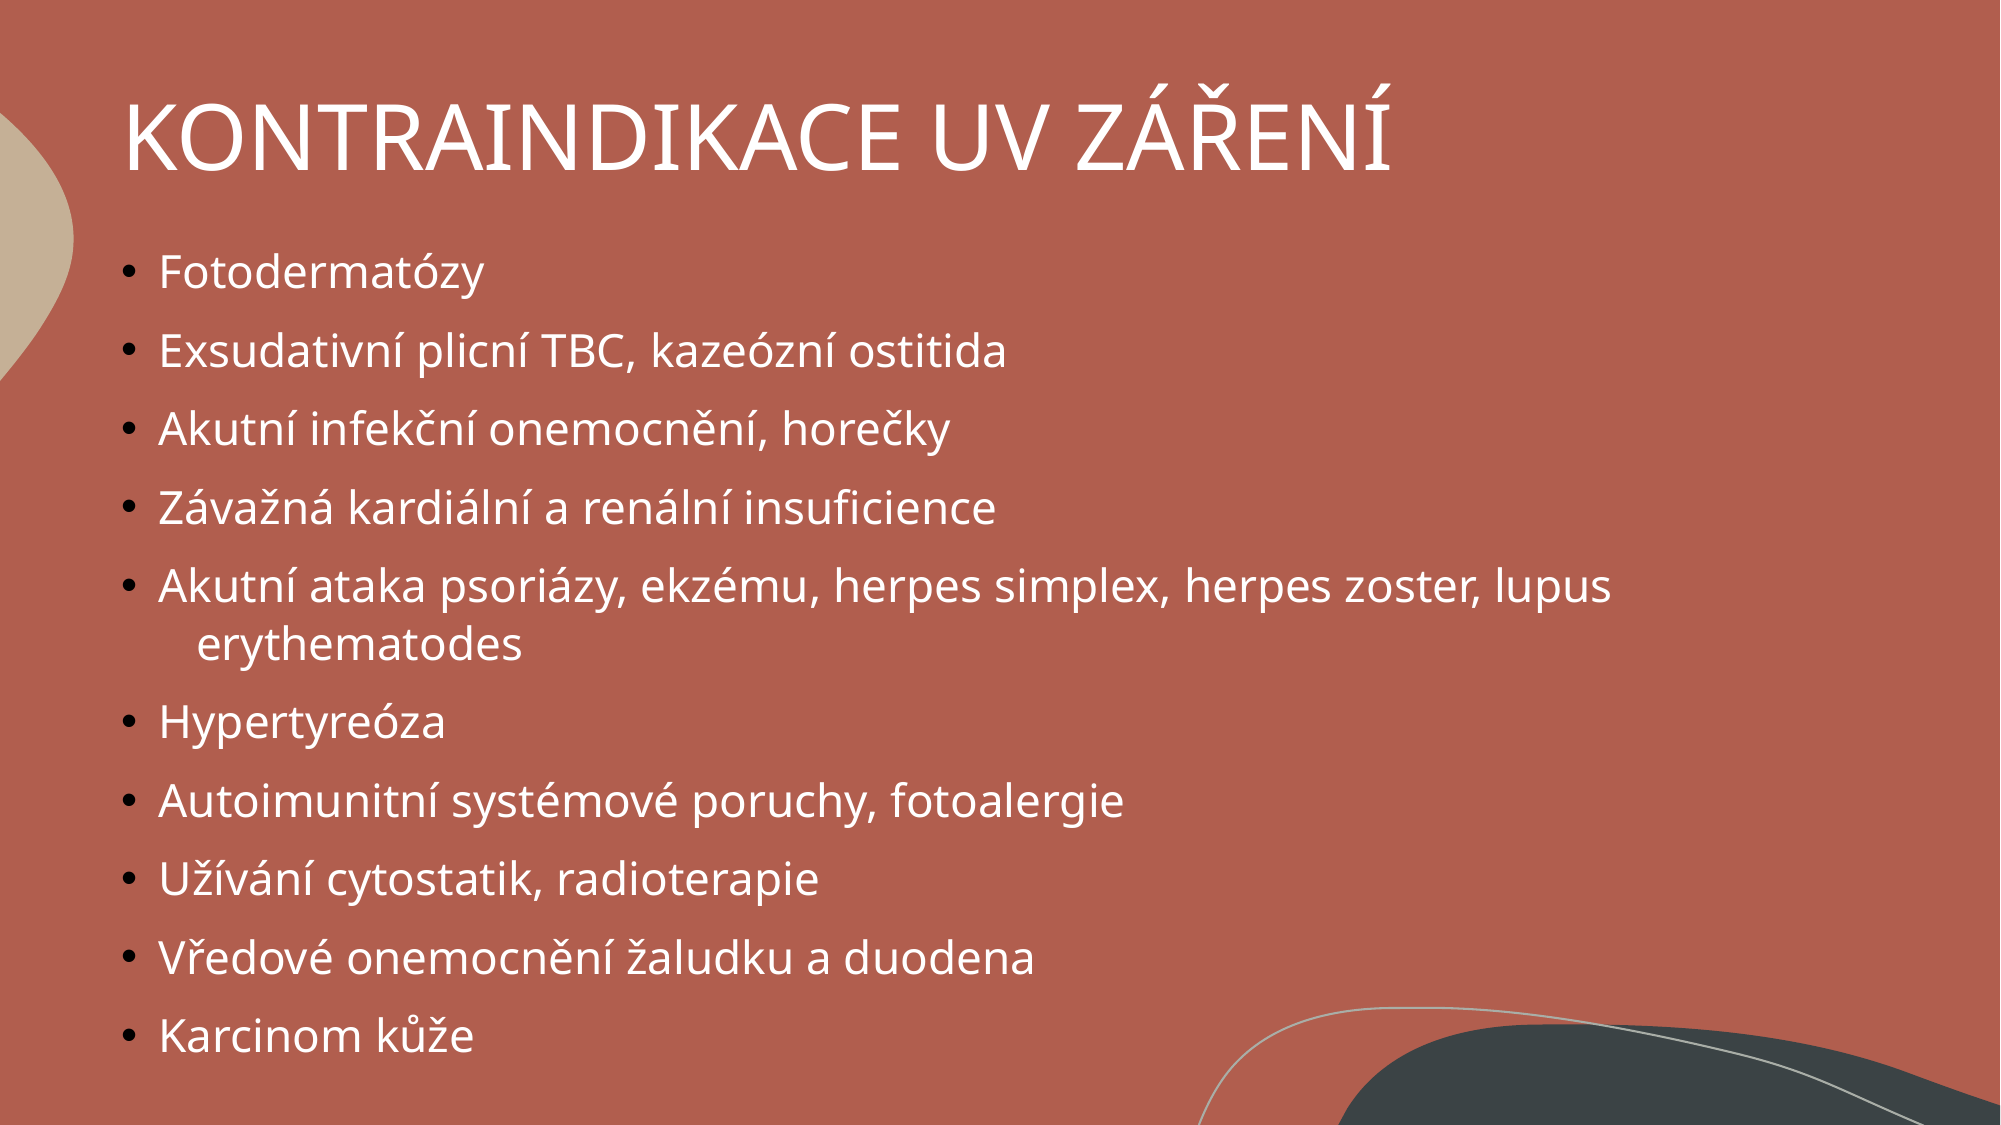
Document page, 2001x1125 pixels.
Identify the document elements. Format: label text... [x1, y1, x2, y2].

title KONTRAINDIKACE UV ZÁŘENÍ [106, 15, 1857, 232]
list Fotodermatózy Exsudativní plicní TBC, kazeózní ostitida Akutní infekční onemocnění, horečky Závažná kardiální a renální insuficience Akutní ataka psoriázy, ekzému, herpes simplex, herpes zoster, lupus erythematodes Hypertyreóza Autoimunitní systémové poruchy, fotoalergie Užívání cytostatik, radioterapie Vředové onemocnění žaludku a duodena Karcinom kůže [106, 232, 1944, 1125]
